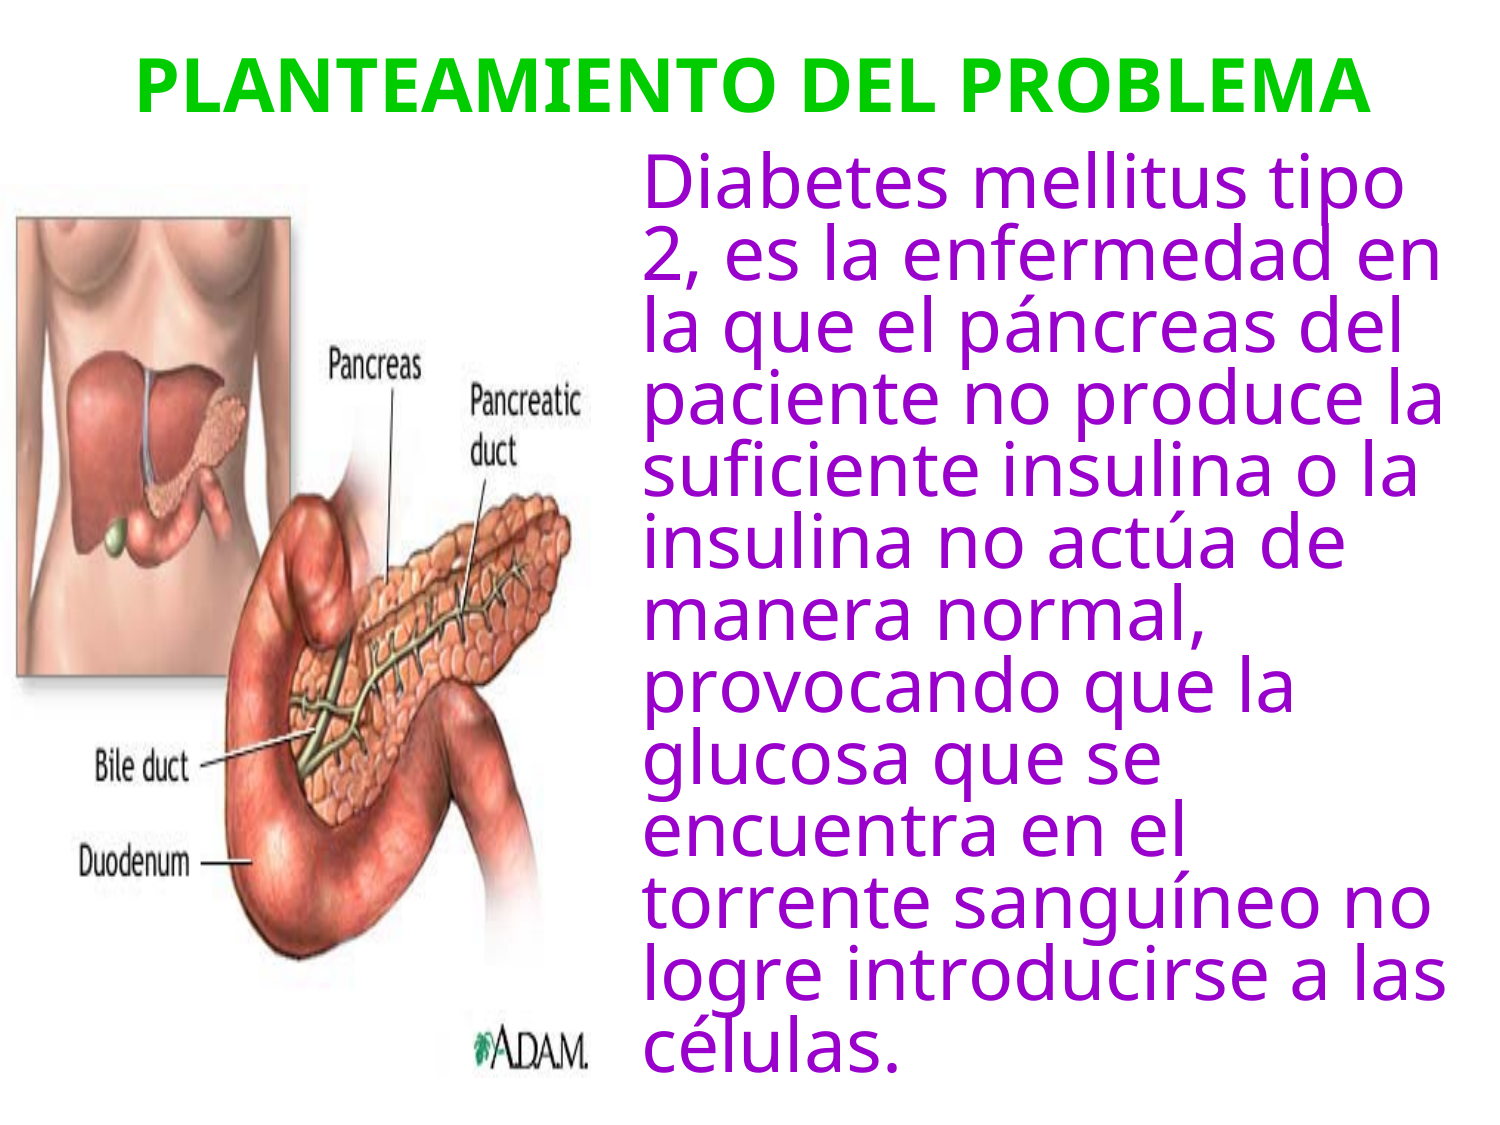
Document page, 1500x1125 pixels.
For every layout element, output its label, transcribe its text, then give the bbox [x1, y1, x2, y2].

picture [0, 184, 591, 1078]
text_box Diabetes mellitus tipo 2, es la enfermedad en la que el páncreas del paciente no produce la suficiente insulina o la insulina no actúa de manera normal, provocando que la glucosa que se encuentra en el torrente sanguíneo no logre introducirse a las células. [625, 143, 1483, 1095]
title PLANTEAMIENTO DEL PROBLEMA [29, 17, 1477, 148]
